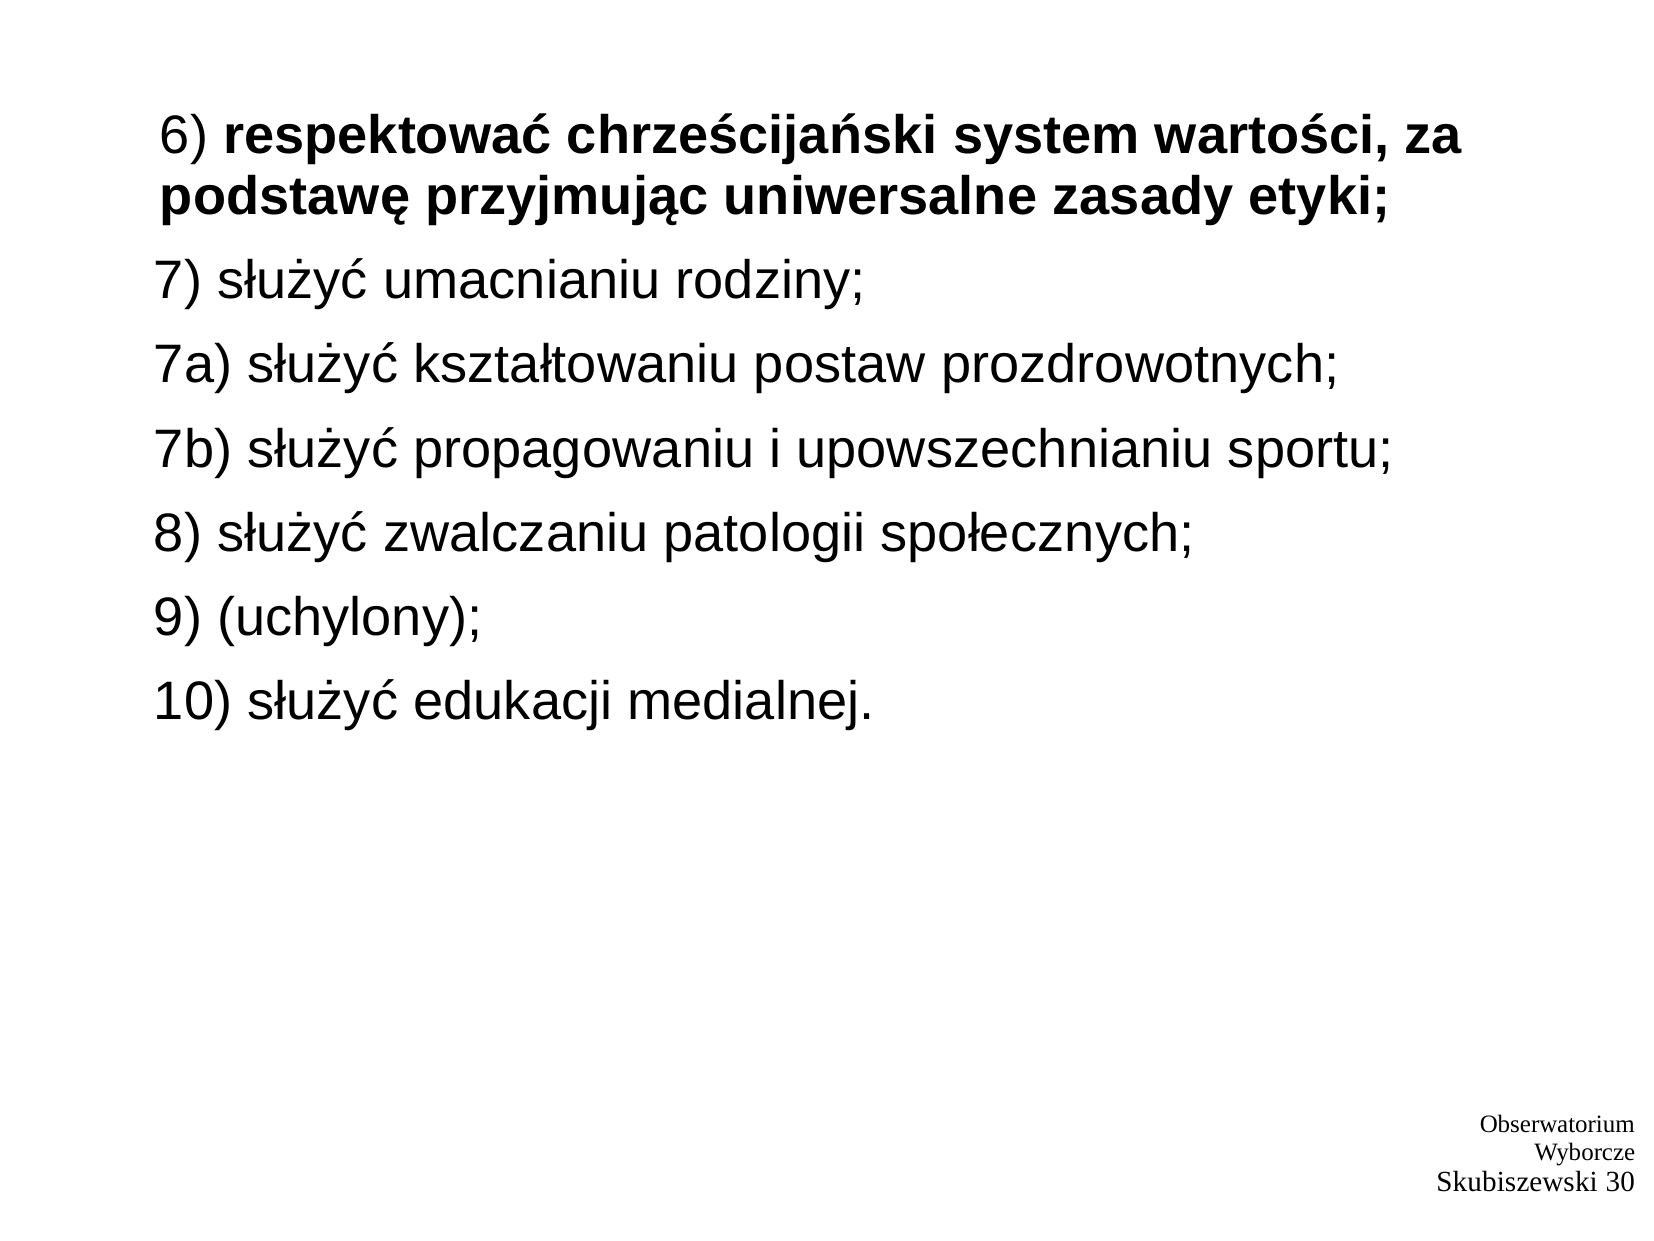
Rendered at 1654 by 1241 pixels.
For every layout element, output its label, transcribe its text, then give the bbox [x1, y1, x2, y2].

list 6) respektować chrześcijański system wartości, za podstawę przyjmując uniwersalne zasady etyki; 7) służyć umacnianiu rodziny; 7a) służyć kształtowaniu postaw prozdrowotnych; 7b) służyć propagowaniu i upowszechnianiu sportu; 8) służyć zwalczaniu patologii społecznych; 9) (uchylony); 10) służyć edukacji medialnej. [30, 105, 1621, 1156]
